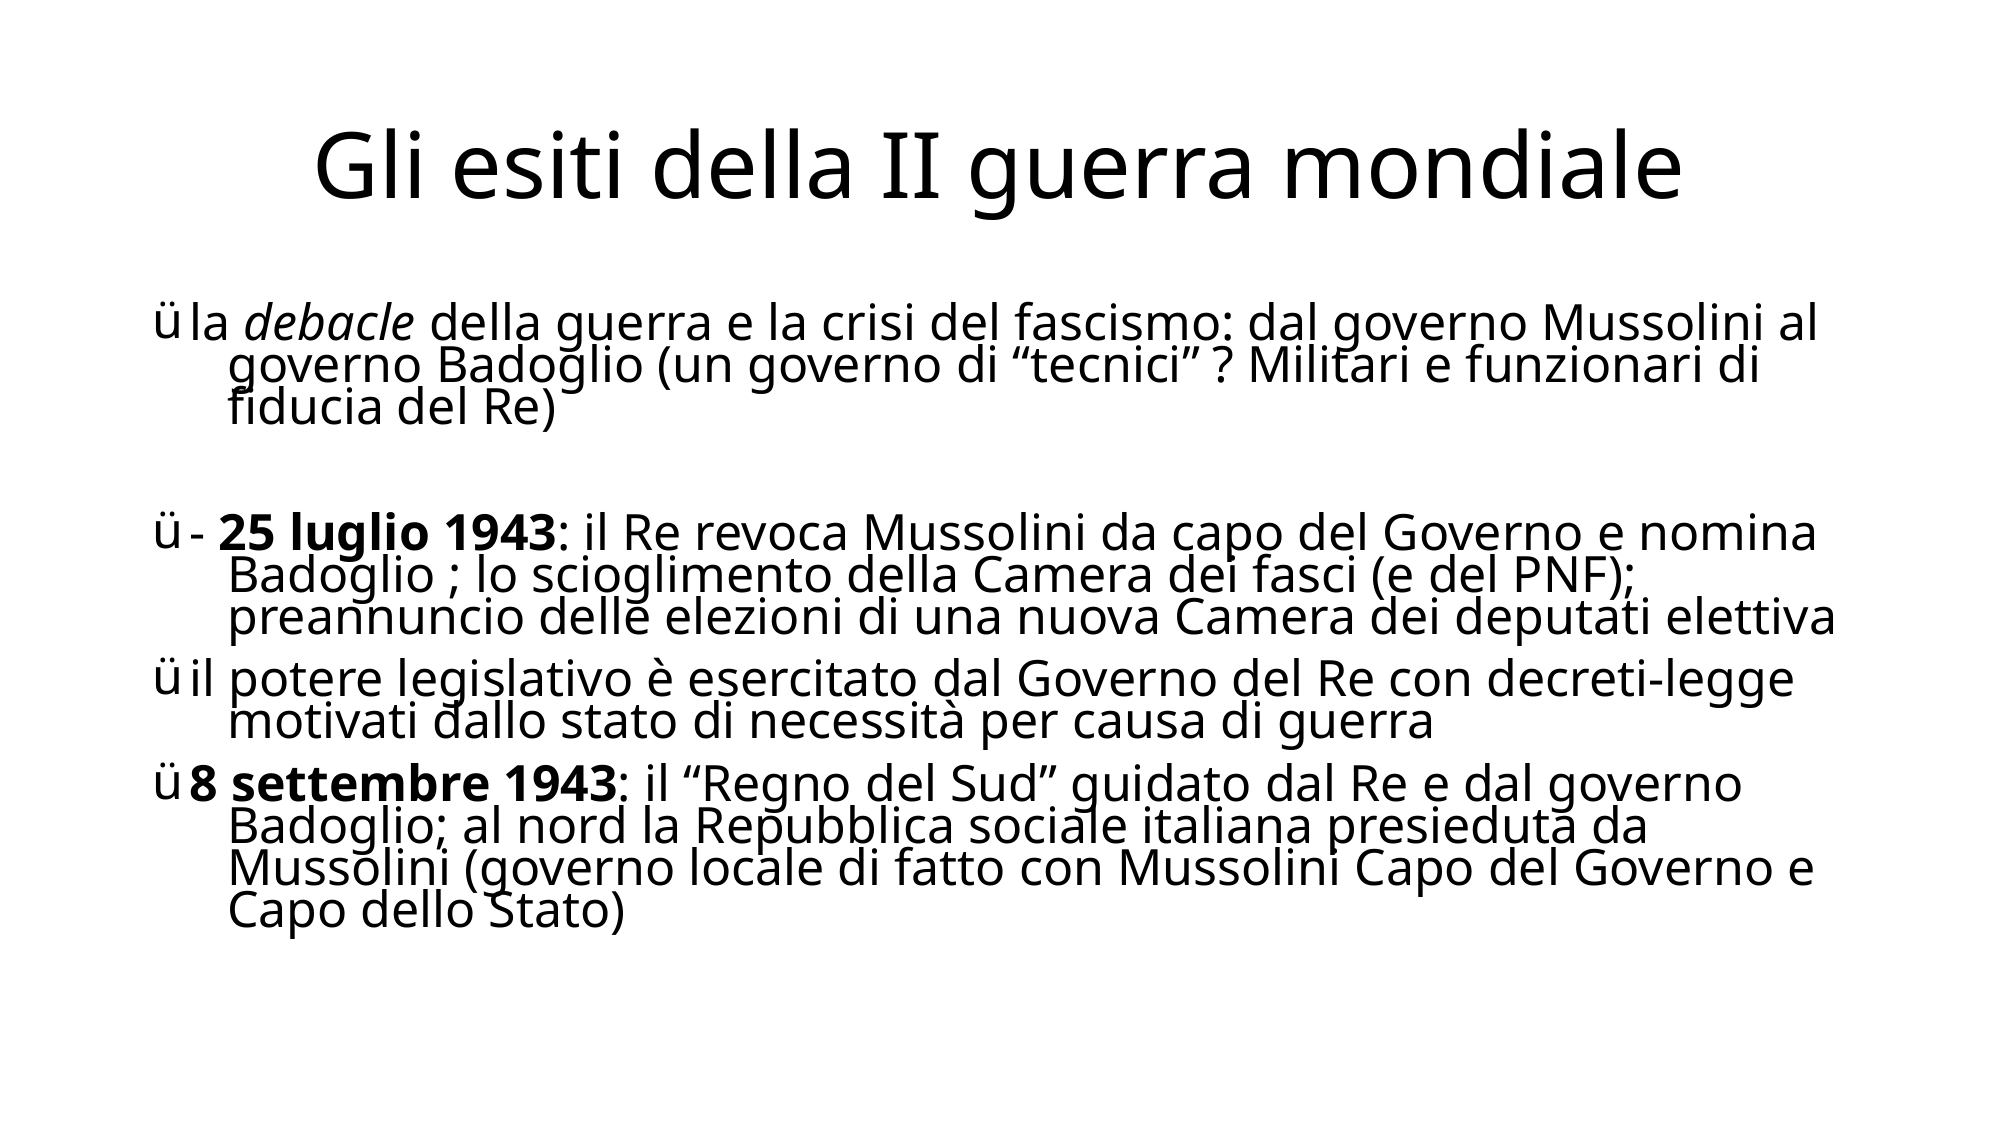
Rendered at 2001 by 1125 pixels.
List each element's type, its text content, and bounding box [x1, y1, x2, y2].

list la debacle della guerra e la crisi del fascismo: dal governo Mussolini al governo Badoglio (un governo di “tecnici” ? Militari e funzionari di fiducia del Re) - 25 luglio 1943: il Re revoca Mussolini da capo del Governo e nomina Badoglio ; lo scioglimento della Camera dei fasci (e del PNF); preannuncio delle elezioni di una nuova Camera dei deputati elettiva il potere legislativo è esercitato dal Governo del Re con decreti-legge motivati dallo stato di necessità per causa di guerra 8 settembre 1943: il “Regno del Sud” guidato dal Re e dal governo Badoglio; al nord la Repubblica sociale italiana presieduta da Mussolini (governo locale di fatto con Mussolini Capo del Governo e Capo dello Stato) [137, 299, 1863, 1014]
title Gli esiti della II guerra mondiale [137, 59, 1863, 278]
